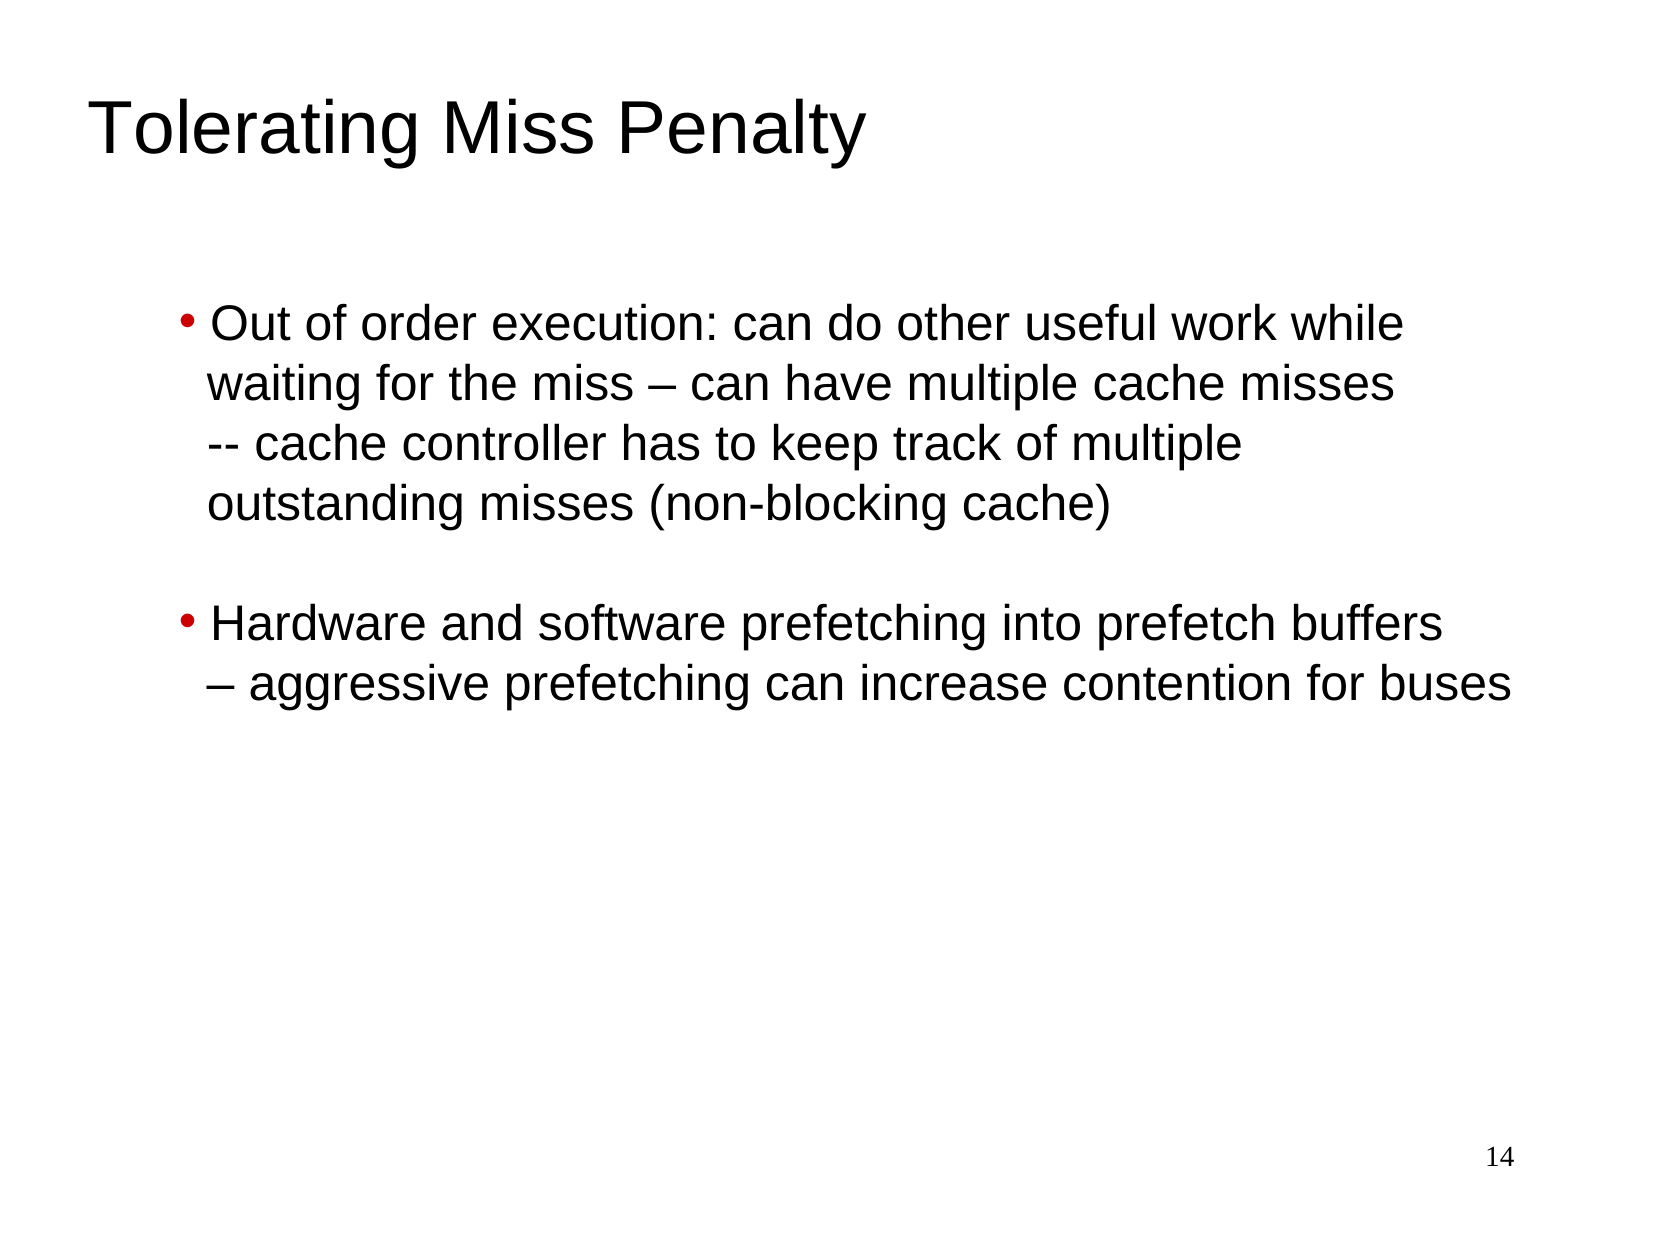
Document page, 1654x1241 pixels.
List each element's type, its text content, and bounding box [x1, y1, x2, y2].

text_box <number> [1185, 1129, 1530, 1213]
text_box Tolerating Miss Penalty [73, 71, 883, 177]
text_box Out of order execution: can do other useful work while waiting for the miss – can have multiple cache misses -- cache controller has to keep track of multiple outstanding misses (non-blocking cache) Hardware and software prefetching into prefetch buffers – aggressive prefetching can increase contention for buses [164, 282, 1528, 719]
